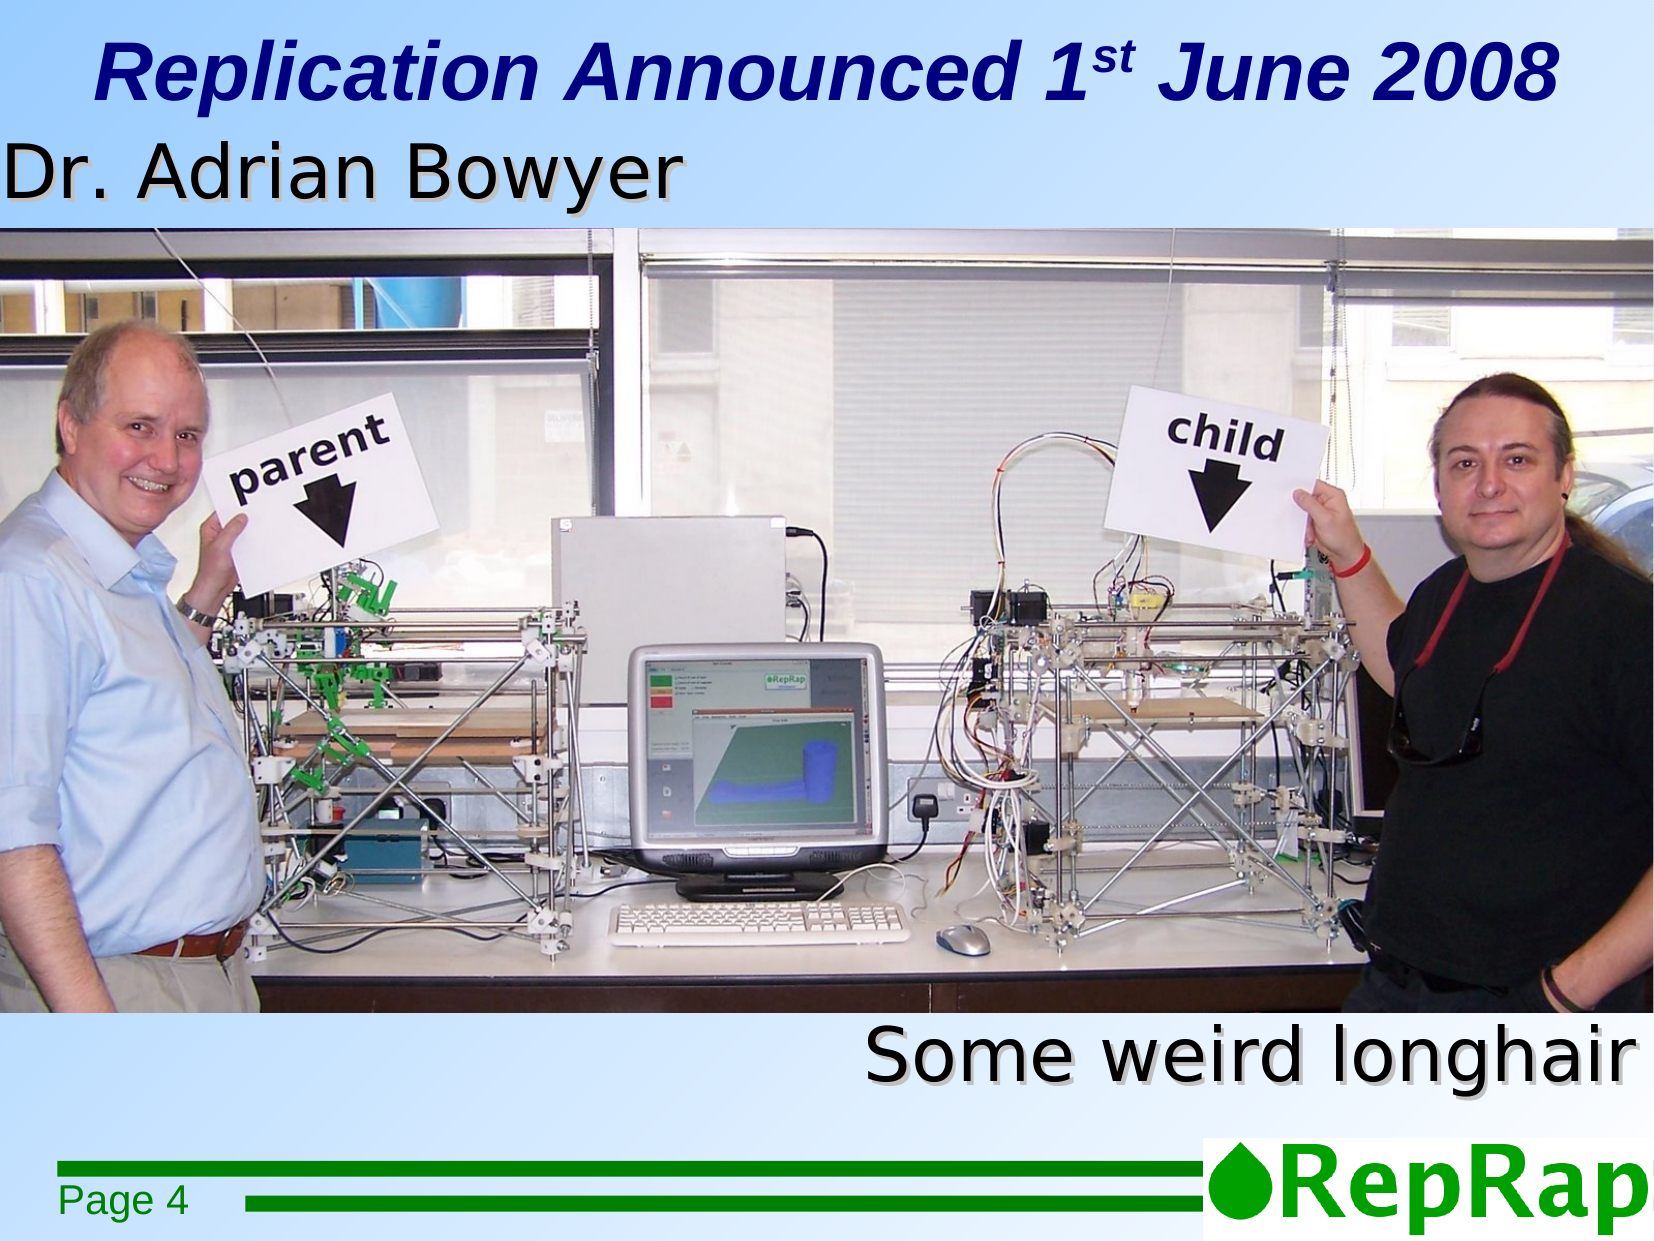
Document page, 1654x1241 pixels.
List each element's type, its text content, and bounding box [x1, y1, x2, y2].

picture [1203, 1138, 1654, 1241]
picture [0, 228, 1654, 1013]
text_box Dr. Adrian Bowyer [0, 129, 684, 217]
text_box Some weird longhair [863, 1012, 1648, 1100]
text_box Replication Announced 1st June 2008 [0, 23, 1654, 121]
